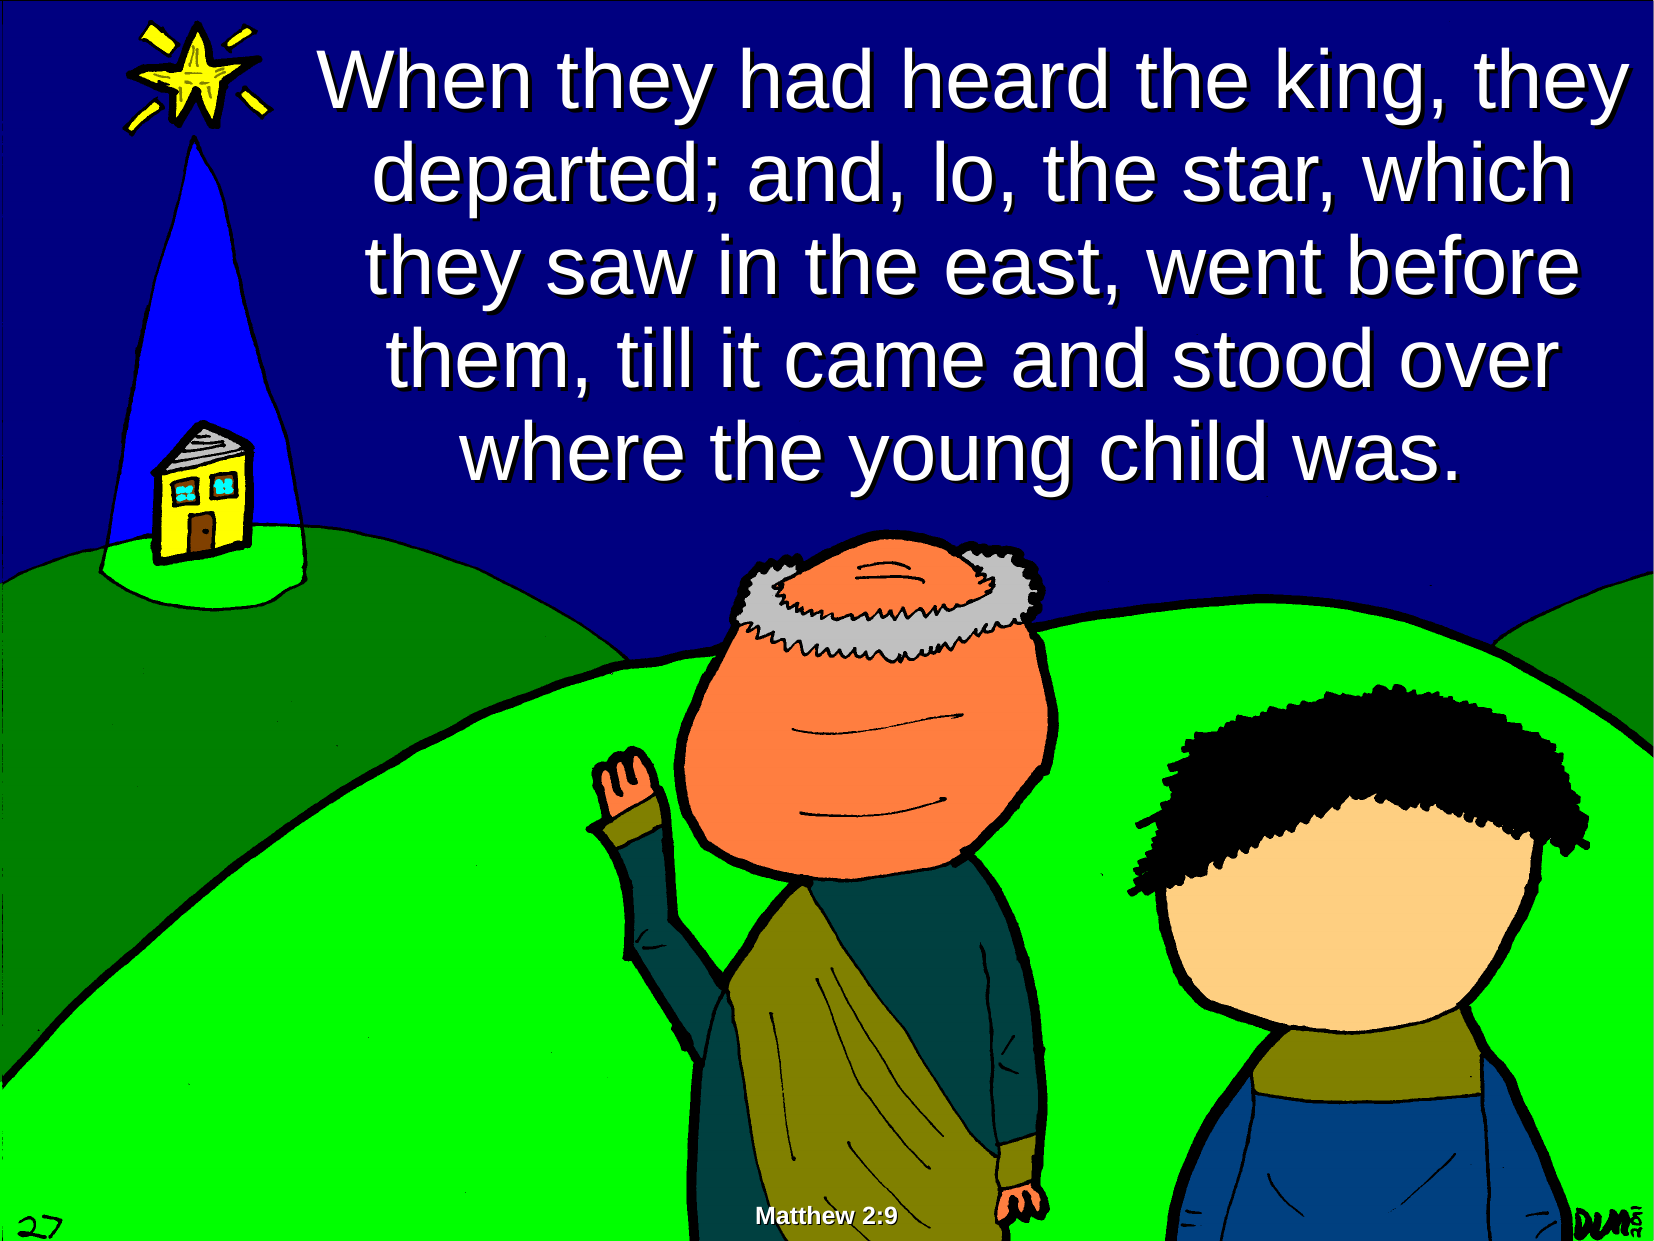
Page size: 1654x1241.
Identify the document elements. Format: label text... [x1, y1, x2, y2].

picture [0, 1, 1654, 1194]
text_box When they had heard the king, they departed; and, lo, the star, which they saw in the east, went before them, till it came and stood over where the young child was. [300, 25, 1648, 506]
text_box Matthew 2:9 [0, 1194, 1654, 1239]
